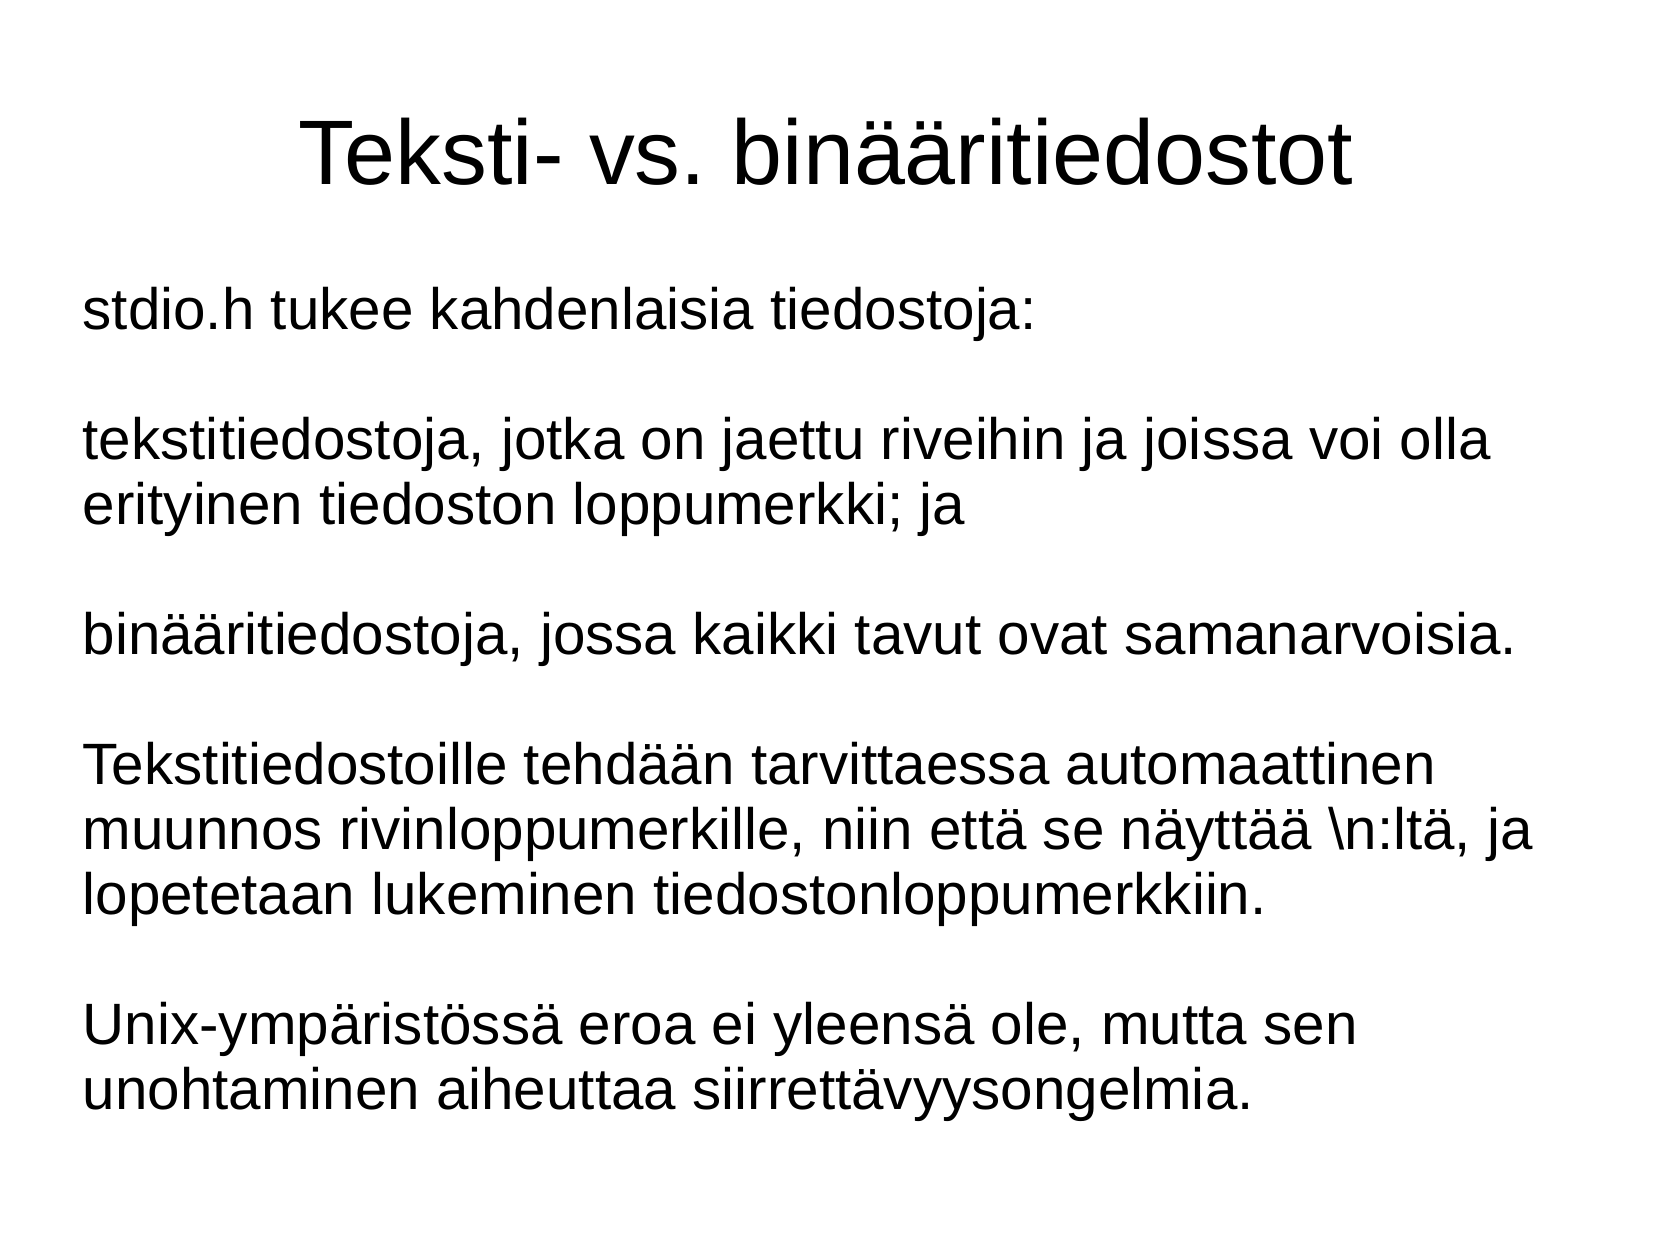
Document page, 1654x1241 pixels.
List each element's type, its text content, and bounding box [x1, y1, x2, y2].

title Teksti- vs. binääritiedostot [82, 56, 1571, 250]
subtitle stdio.h tukee kahdenlaisia tiedostoja: tekstitiedostoja, jotka on jaettu riveihin ja joissa voi olla erityinen tiedoston loppumerkki; ja binääritiedostoja, jossa kaikki tavut ovat samanarvoisia. Tekstitiedostoille tehdään tarvittaessa automaattinen muunnos rivinloppumerkille, niin että se näyttää \n:ltä, ja lopetetaan lukeminen tiedostonloppumerkkiin. Unix-ympäristössä eroa ei yleensä ole, mutta sen unohtaminen aiheuttaa siirrettävyysongelmia. [82, 276, 1571, 1123]
